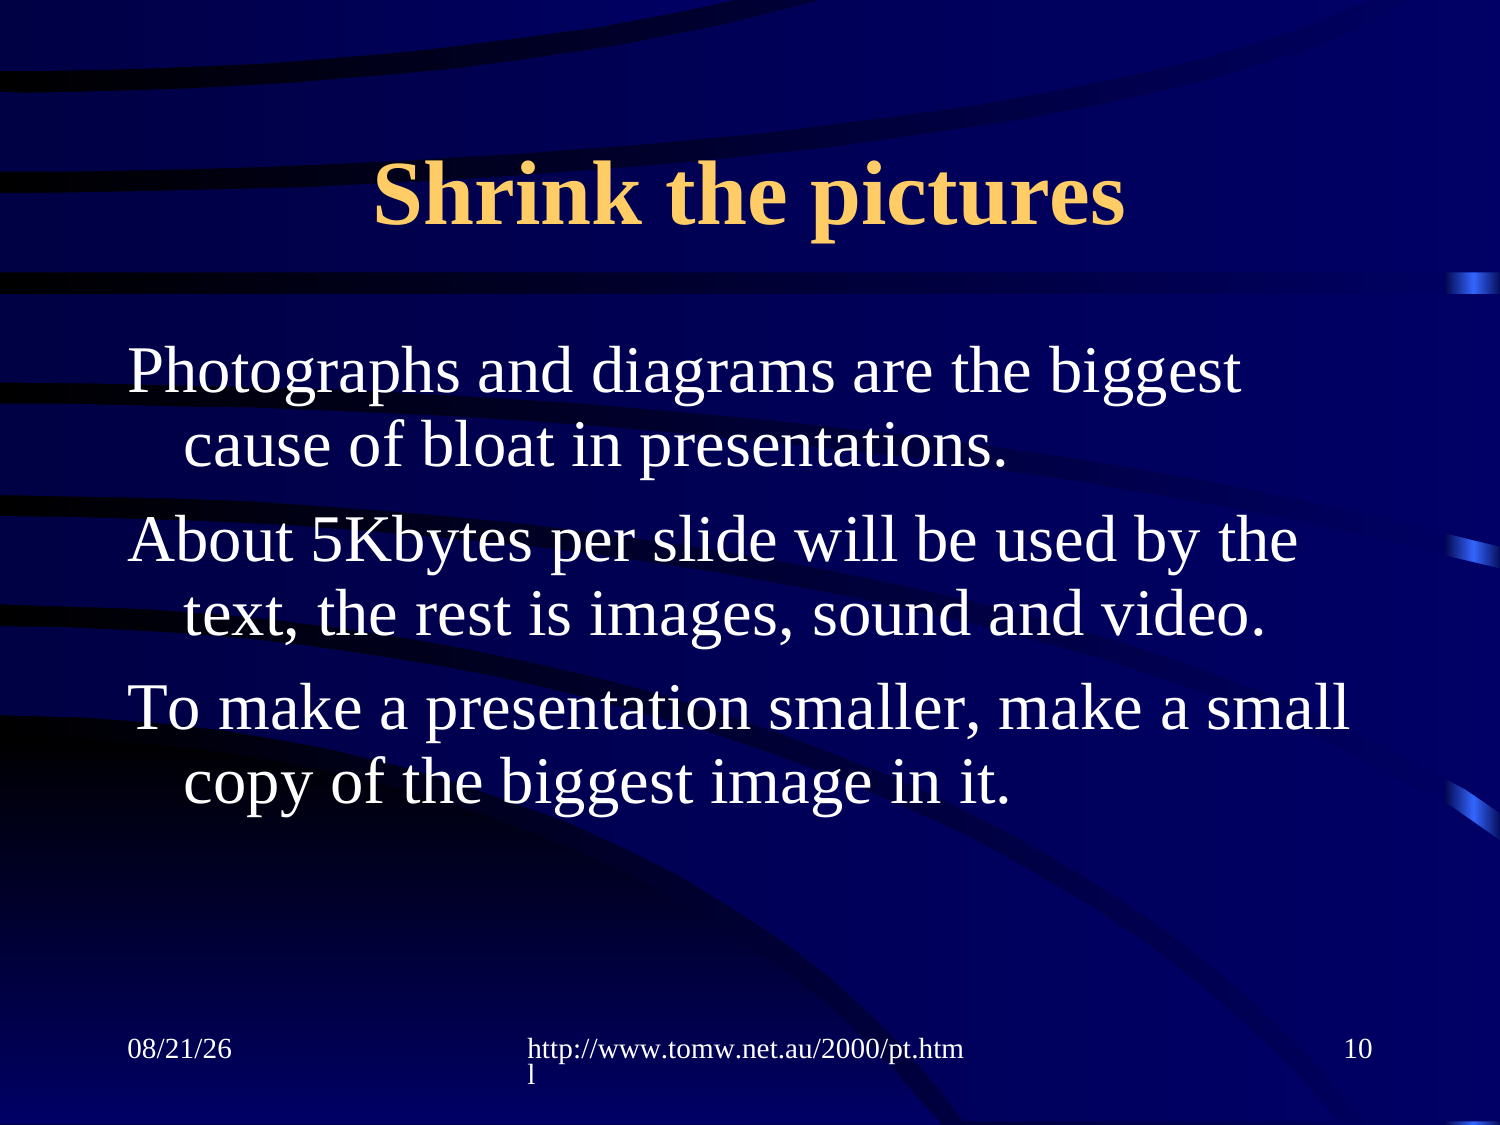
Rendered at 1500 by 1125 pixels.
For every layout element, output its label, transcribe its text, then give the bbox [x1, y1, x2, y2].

title Shrink the pictures [112, 99, 1388, 288]
list Photographs and diagrams are the biggest cause of bloat in presentations. About 5Kbytes per slide will be used by the text, the rest is images, sound and video. To make a presentation smaller, make a small copy of the biggest image in it. [112, 324, 1388, 1001]
